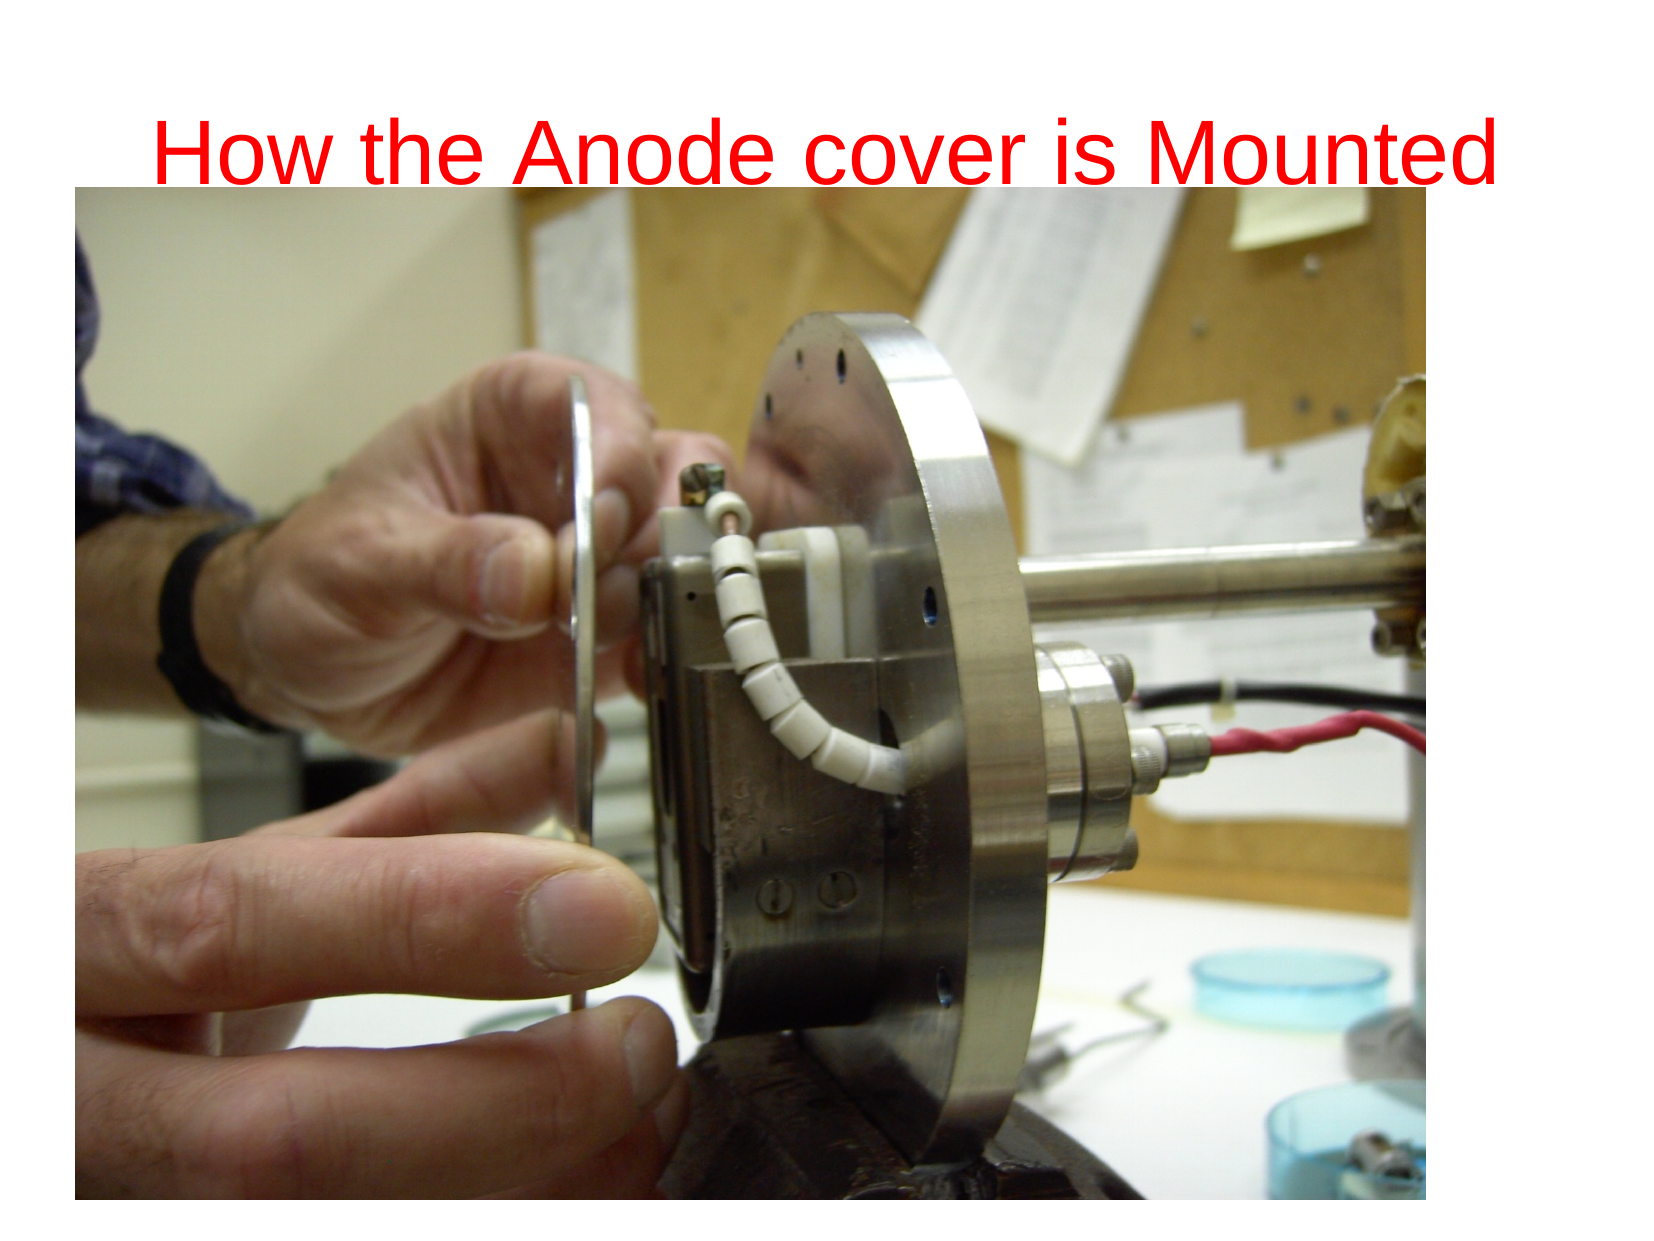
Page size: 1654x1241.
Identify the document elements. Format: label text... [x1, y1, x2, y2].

title How the Anode cover is Mounted [82, 56, 1571, 249]
picture [75, 187, 1426, 1201]
